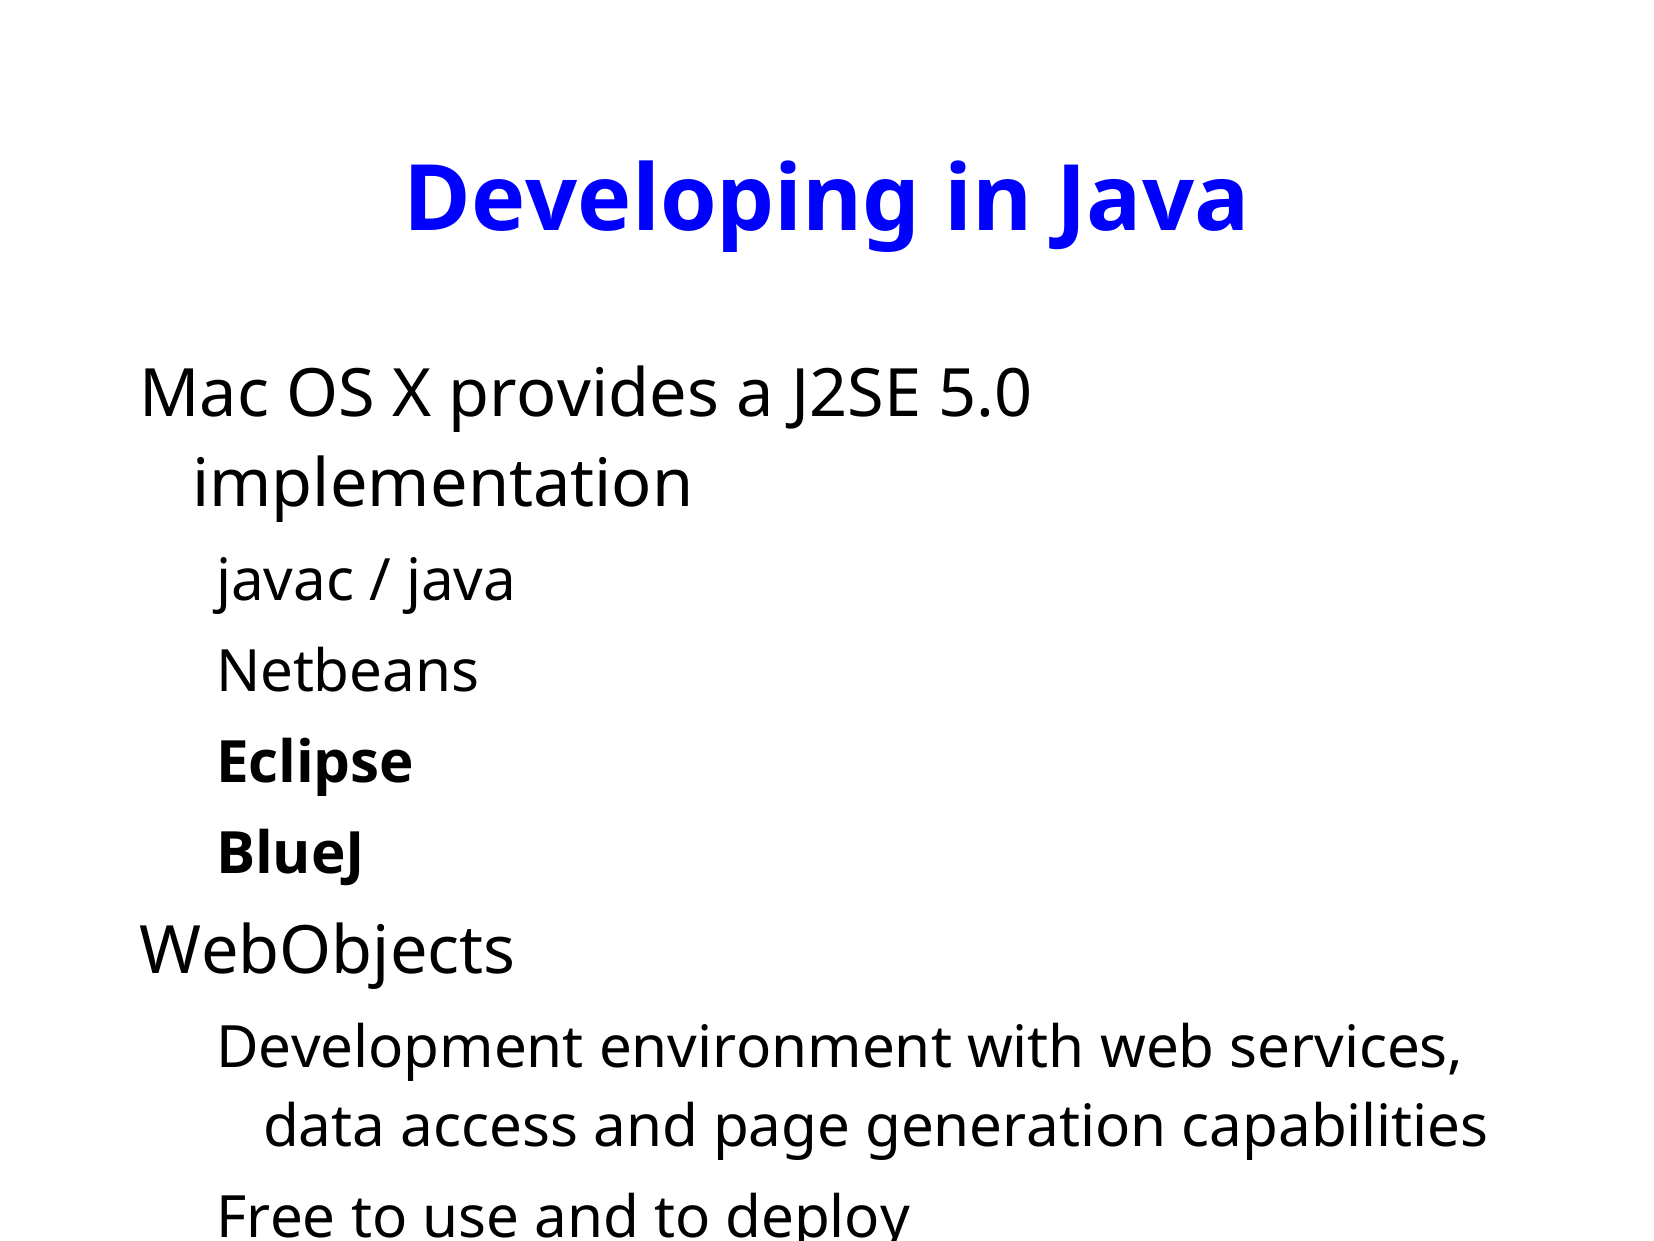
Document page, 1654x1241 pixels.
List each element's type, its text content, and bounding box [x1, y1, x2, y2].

list Mac OS X provides a J2SE 5.0 implementation javac / java Netbeans Eclipse BlueJ WebObjects Development environment with web services, data access and page generation capabilities Free to use and to deploy Plugins exist for Xcode, Eclipse, etc. [121, 344, 1534, 1153]
title Developing in Java [121, 91, 1534, 299]
